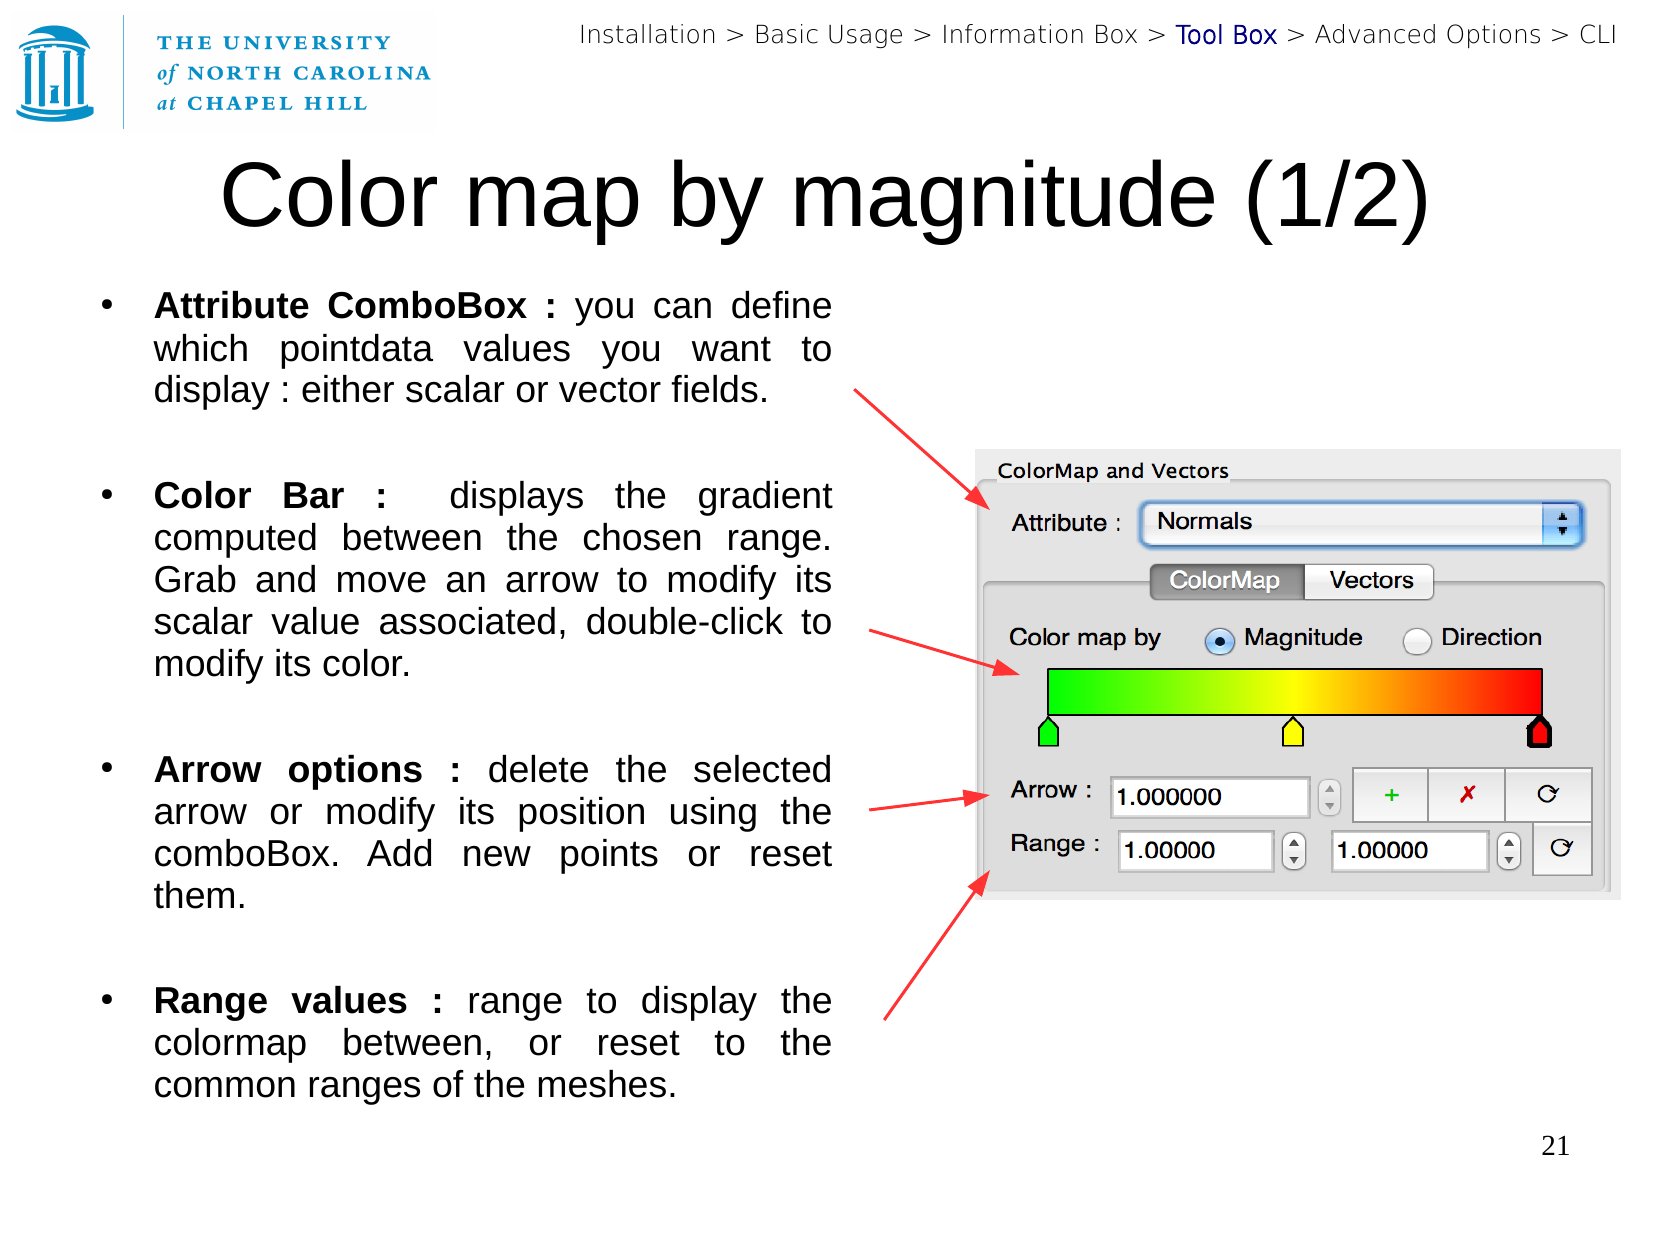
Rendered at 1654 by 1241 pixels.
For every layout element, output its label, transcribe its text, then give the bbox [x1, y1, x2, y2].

title Color map by magnitude (1/2) [82, 90, 1571, 298]
list Attribute ComboBox : you can define which pointdata values you want to display : either scalar or vector fields. Color Bar : displays the gradient computed between the chosen range. Grab and move an arrow to modify its scalar value associated, double-click to modify its color. Arrow options : delete the selected arrow or modify its position using the comboBox. Add new points or reset them. Range values : range to display the colormap between, or reset to the common ranges of the meshes. [82, 285, 833, 1173]
picture [11, 12, 436, 132]
text_box Installation > Basic Usage > Information Box > Tool Box > Advanced Options > CLI [564, 12, 1654, 58]
picture [975, 449, 1621, 901]
